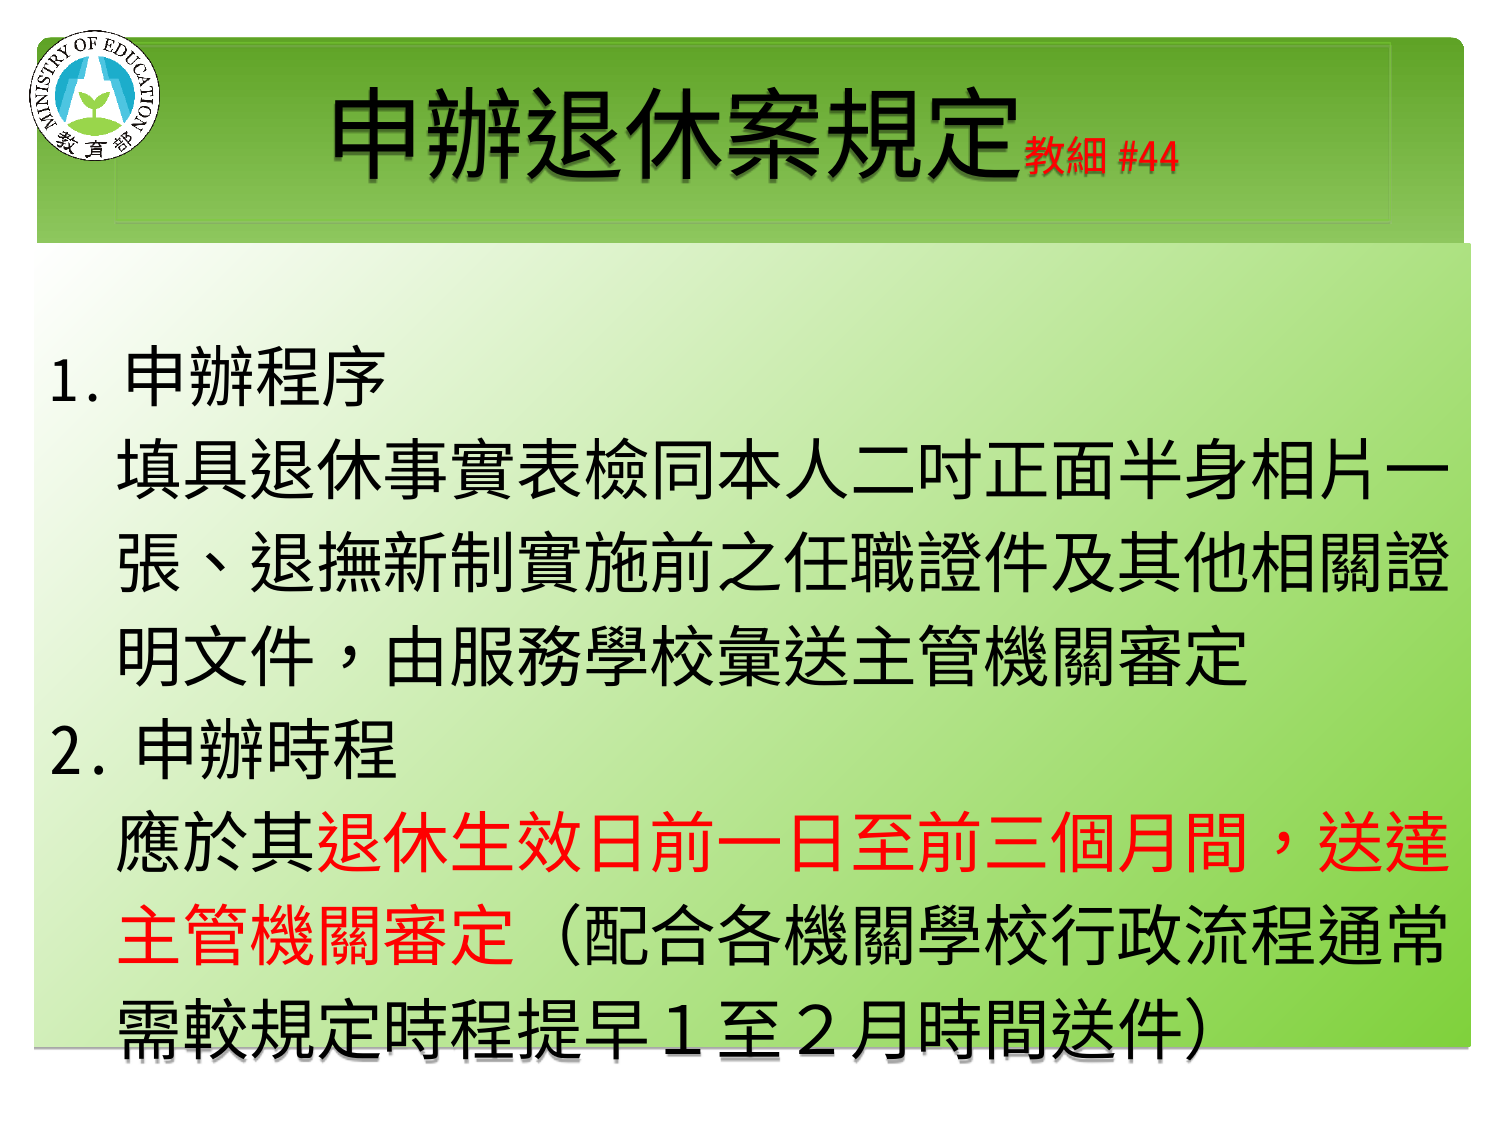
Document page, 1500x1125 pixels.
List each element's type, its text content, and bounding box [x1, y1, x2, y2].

picture [29, 30, 160, 161]
title 申辦退休案規定教細#44 [115, 42, 1391, 220]
list 1.申辦程序 填具退休事實表檢同本人二吋正面半身相片一 張、退撫新制實施前之任職證件及其他相關證 明文件，由服務學校彙送主管機關審定 2.申辦時程 應於其退休生效日前一日至前三個月間，送達 主管機關審定（配合各機關學校行政流程通常 需較規定時程提早１至２月時間送件） [34, 243, 1471, 1047]
